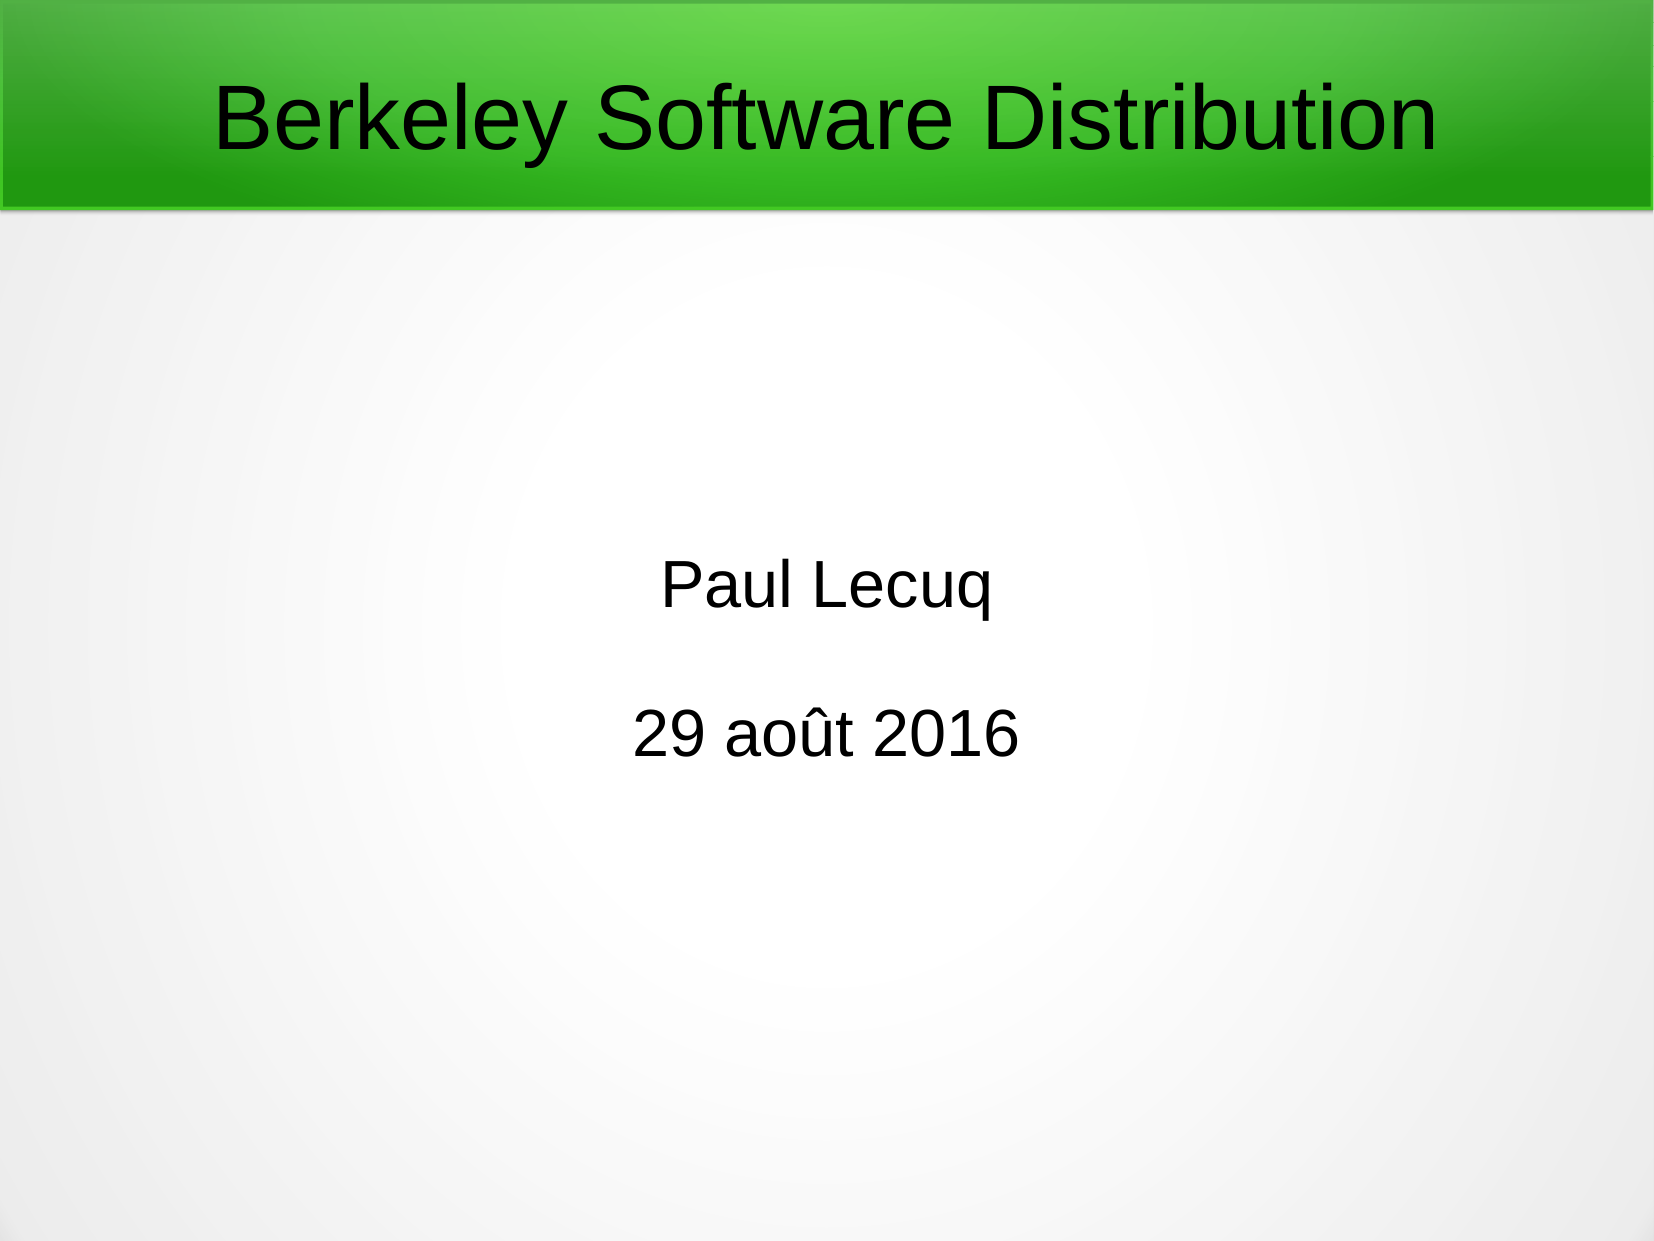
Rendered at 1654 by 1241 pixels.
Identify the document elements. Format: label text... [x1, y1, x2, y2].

subtitle Paul Lecuq 29 août 2016 [82, 299, 1571, 1019]
title Berkeley Software Distribution [82, 47, 1571, 189]
